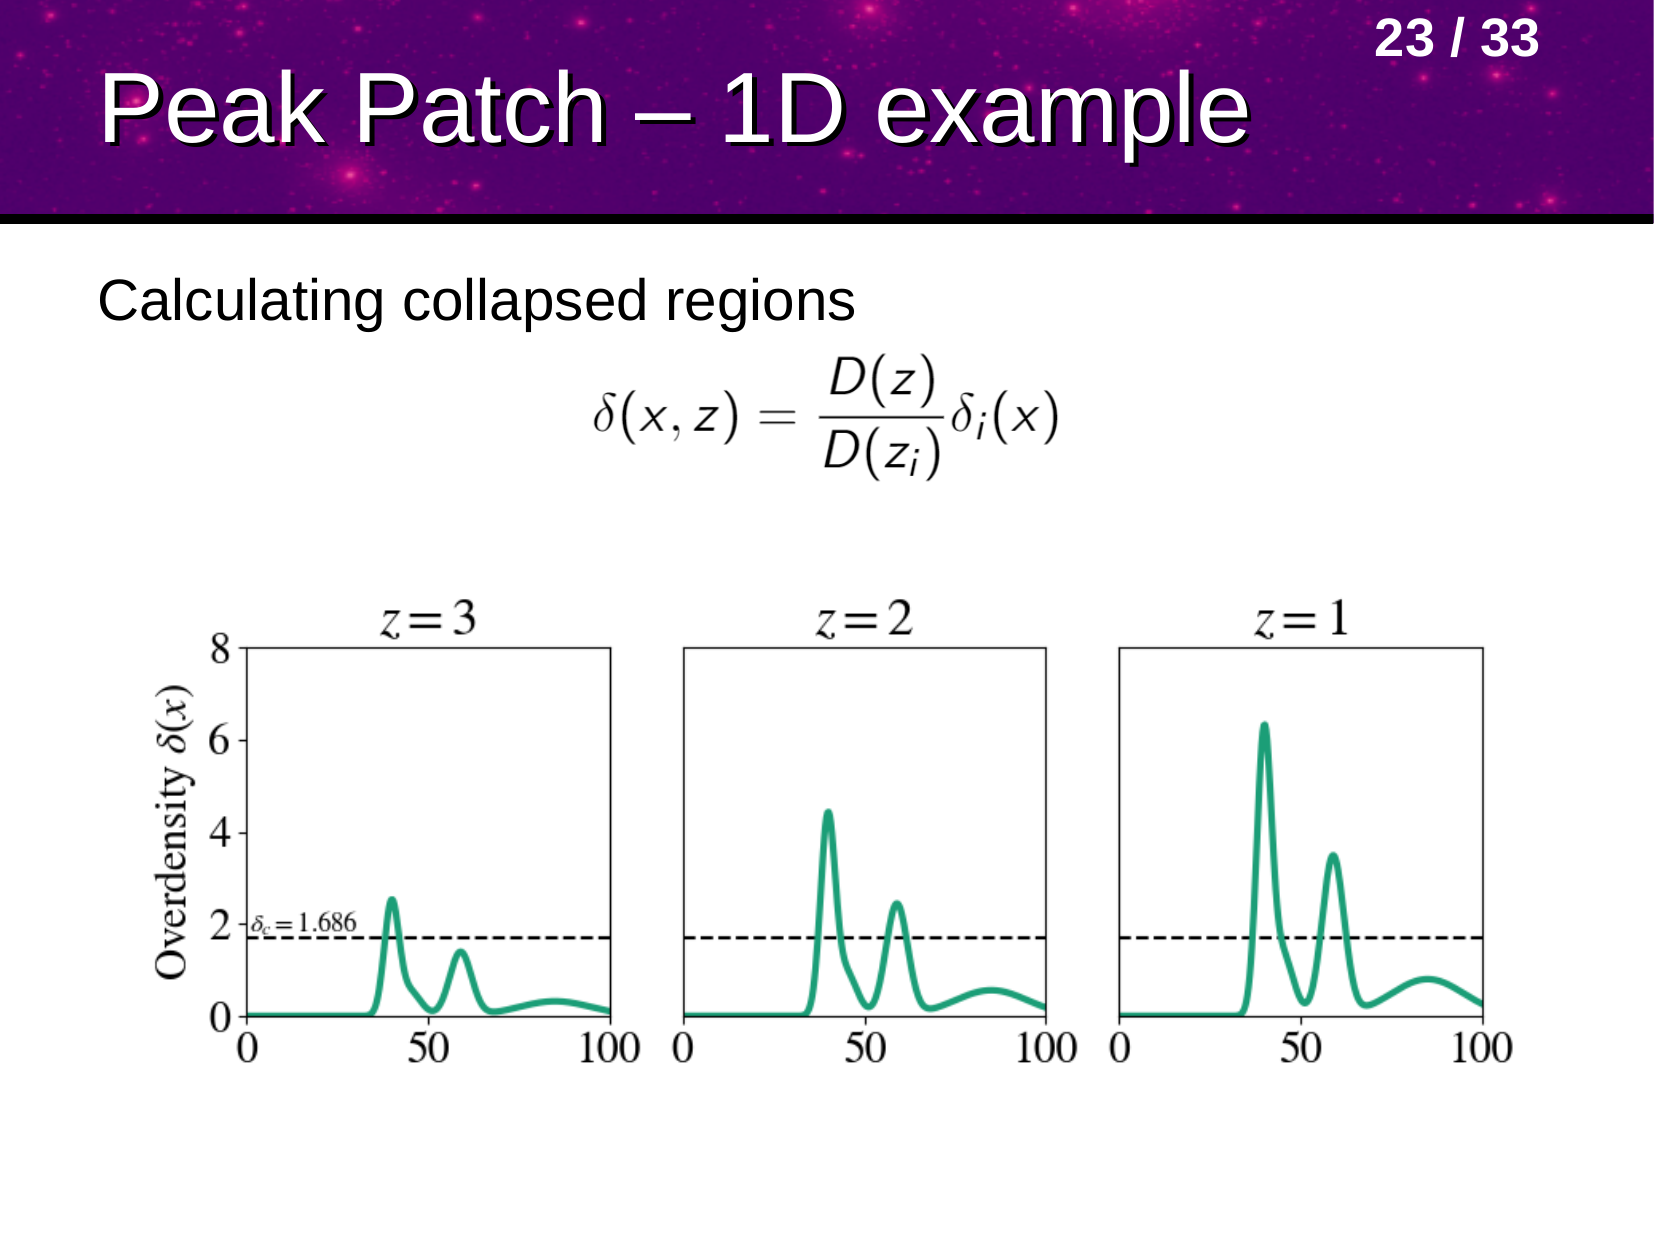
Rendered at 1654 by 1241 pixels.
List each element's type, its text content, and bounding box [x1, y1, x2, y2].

text_box Calculating collapsed regions [82, 259, 969, 405]
text_box Peak Patch – 1D example [82, 44, 1371, 283]
picture [566, 318, 1099, 520]
text_box <number> / 33 [1375, 0, 1654, 77]
picture [47, 590, 1642, 1069]
picture [0, 0, 1654, 214]
